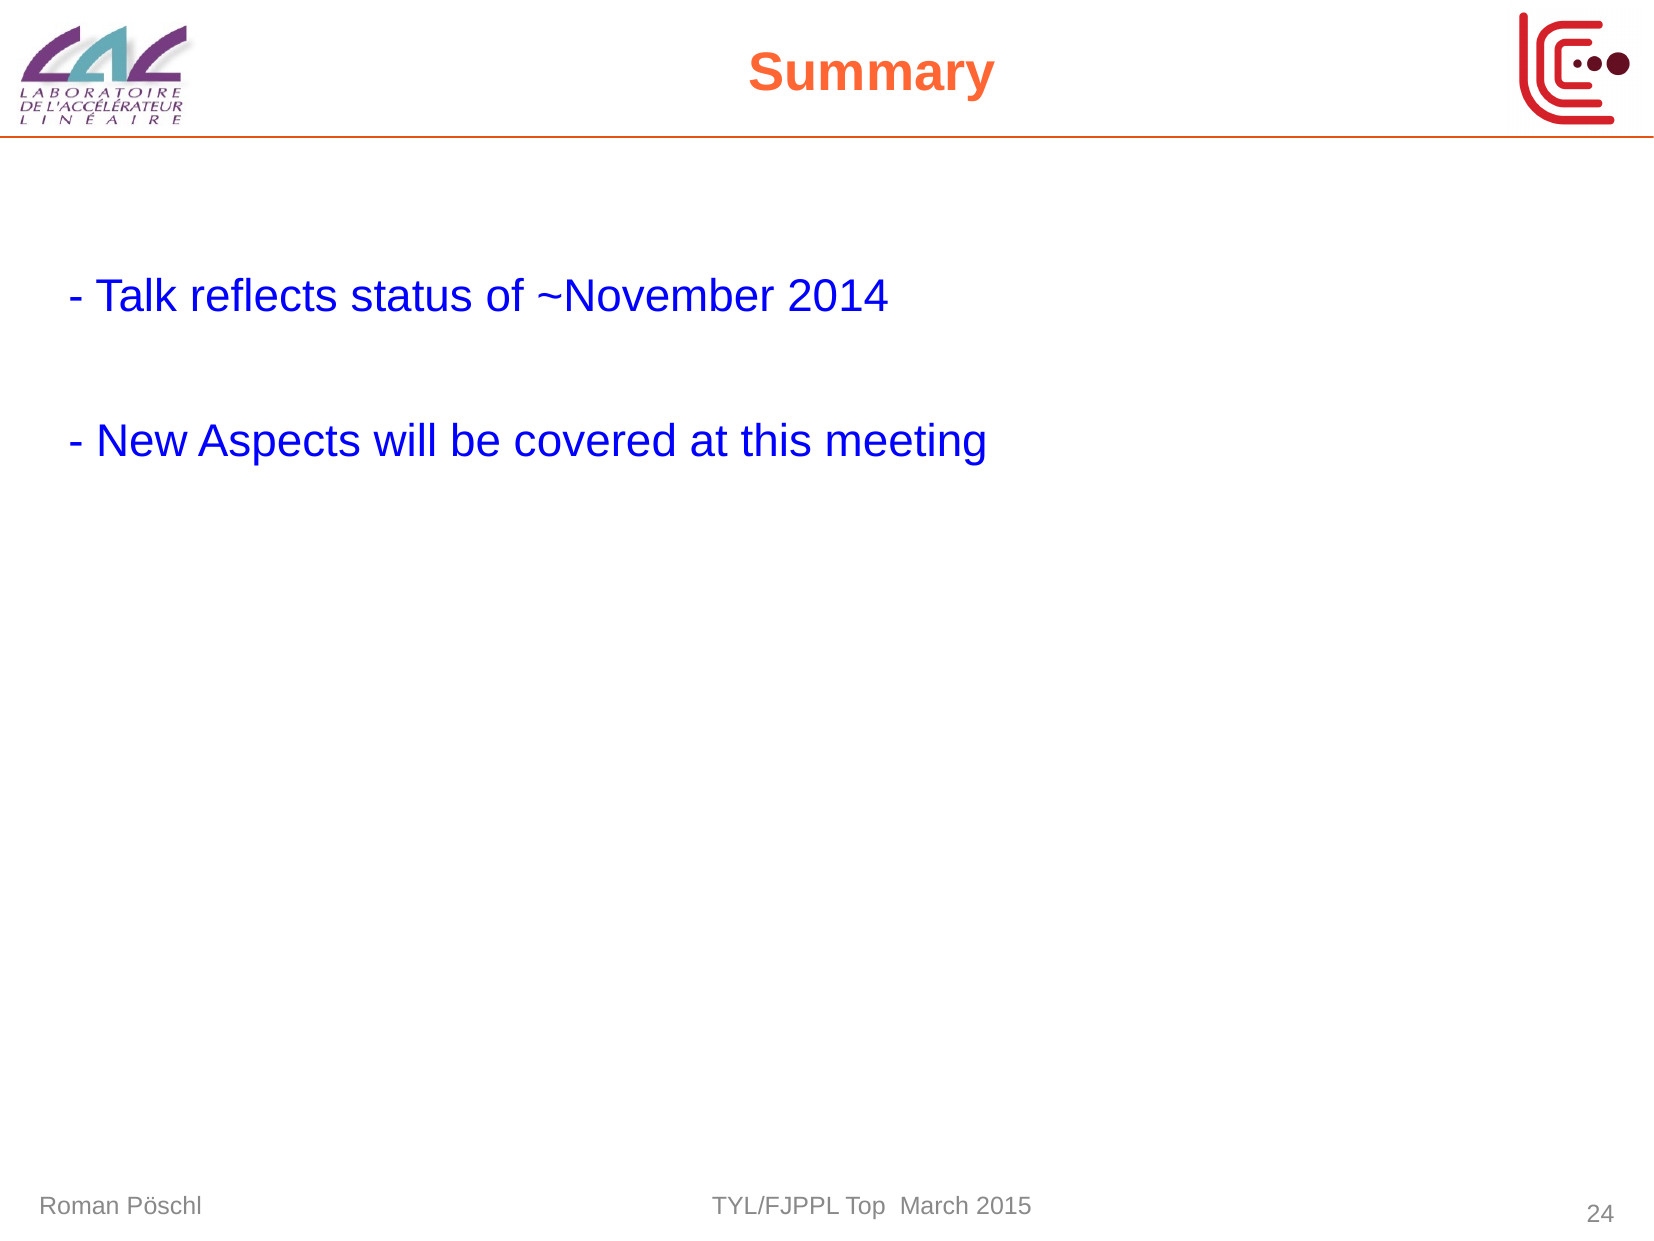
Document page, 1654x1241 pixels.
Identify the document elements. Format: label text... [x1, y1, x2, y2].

text_box - Talk reflects status of ~November 2014 - New Aspects will be covered at this meeting [18, 262, 1642, 1020]
picture [1508, 2, 1641, 135]
picture [17, 22, 199, 127]
title Summary [128, 29, 1617, 113]
